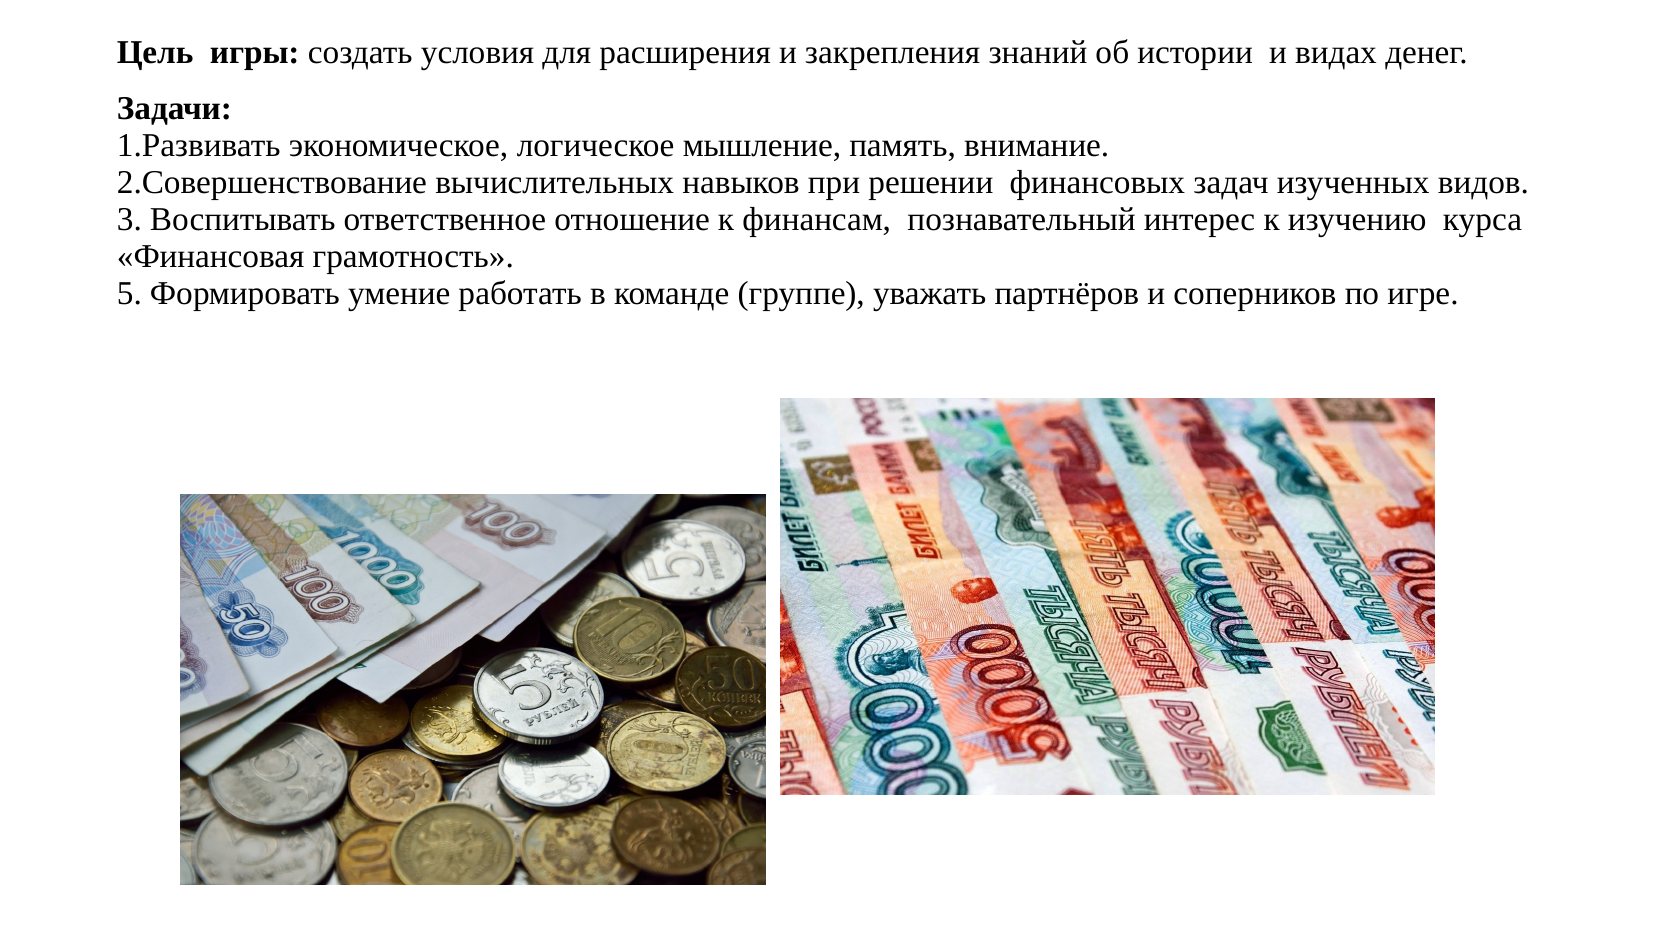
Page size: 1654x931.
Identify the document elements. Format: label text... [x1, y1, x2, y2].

picture [180, 494, 766, 886]
list Цель игры: создать условия для расширения и закрепления знаний об истории и видах денег. Задачи: 1.Развивать экономическое, логическое мышление, память, внимание. 2.Совершенствование вычислительных навыков при решении финансовых задач изученных видов. 3. Воспитывать ответственное отношение к финансам, познавательный интерес к изучению курса «Финансовая грамотность». 5. Формировать умение работать в команде (группе), уважать партнёров и соперников по игре. [116, 15, 1606, 646]
picture [780, 398, 1435, 796]
